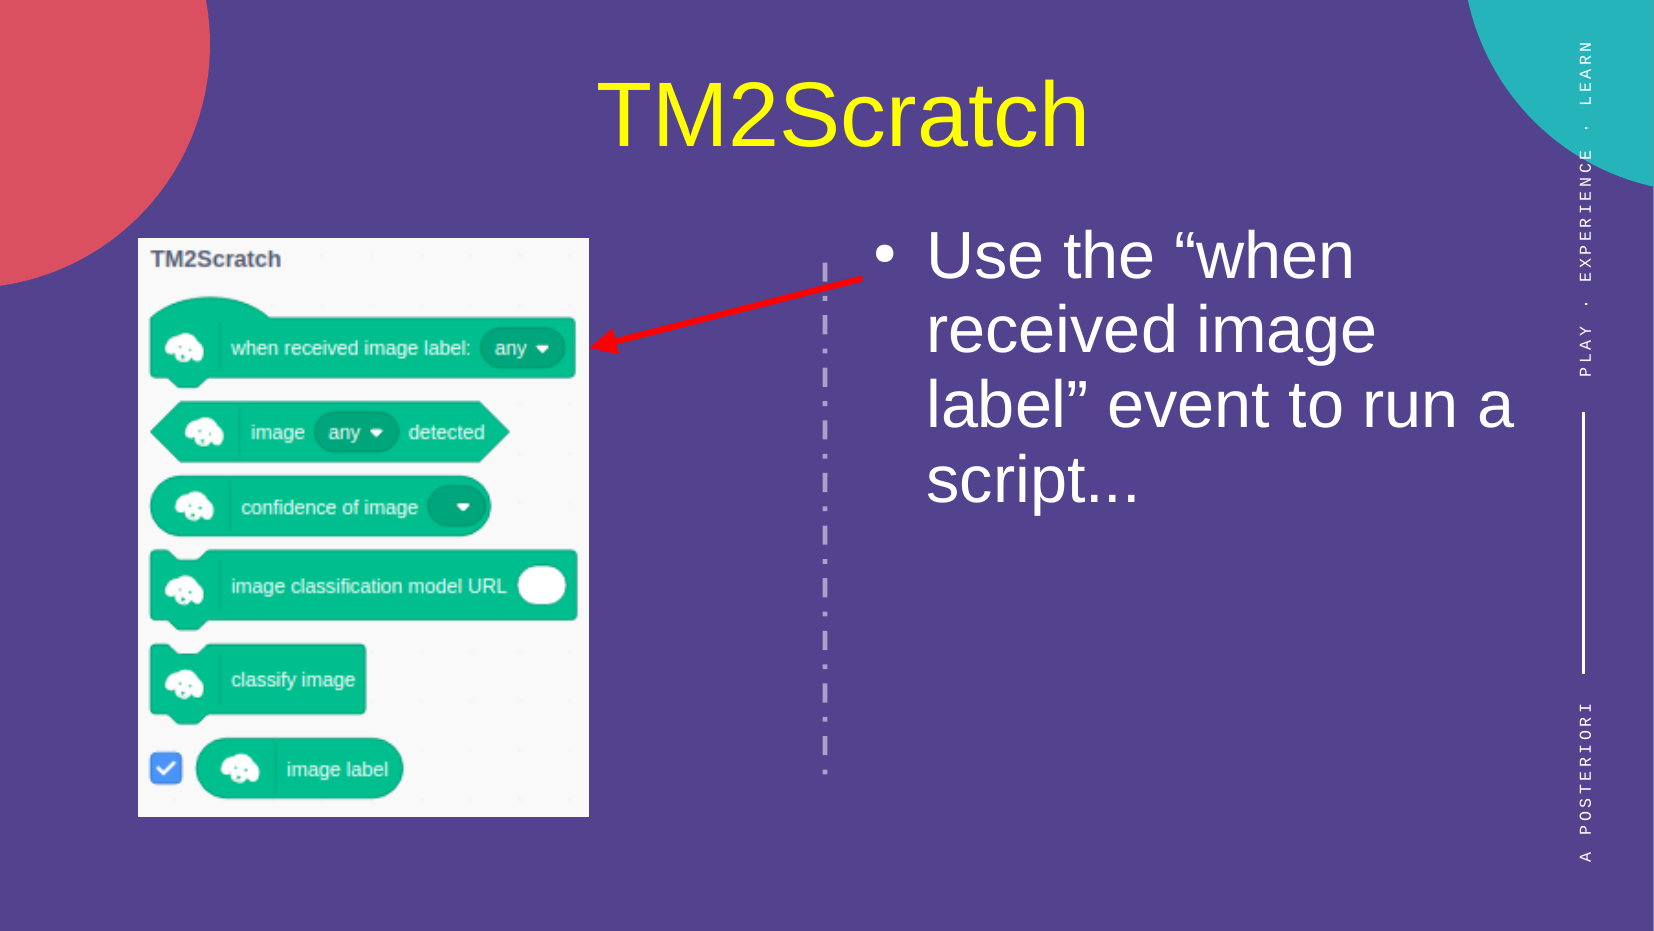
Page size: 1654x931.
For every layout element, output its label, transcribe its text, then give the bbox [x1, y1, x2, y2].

title TM2Scratch [187, 37, 1501, 193]
list Use the “when received image label” event to run a script... [855, 217, 1544, 826]
picture [138, 238, 589, 817]
